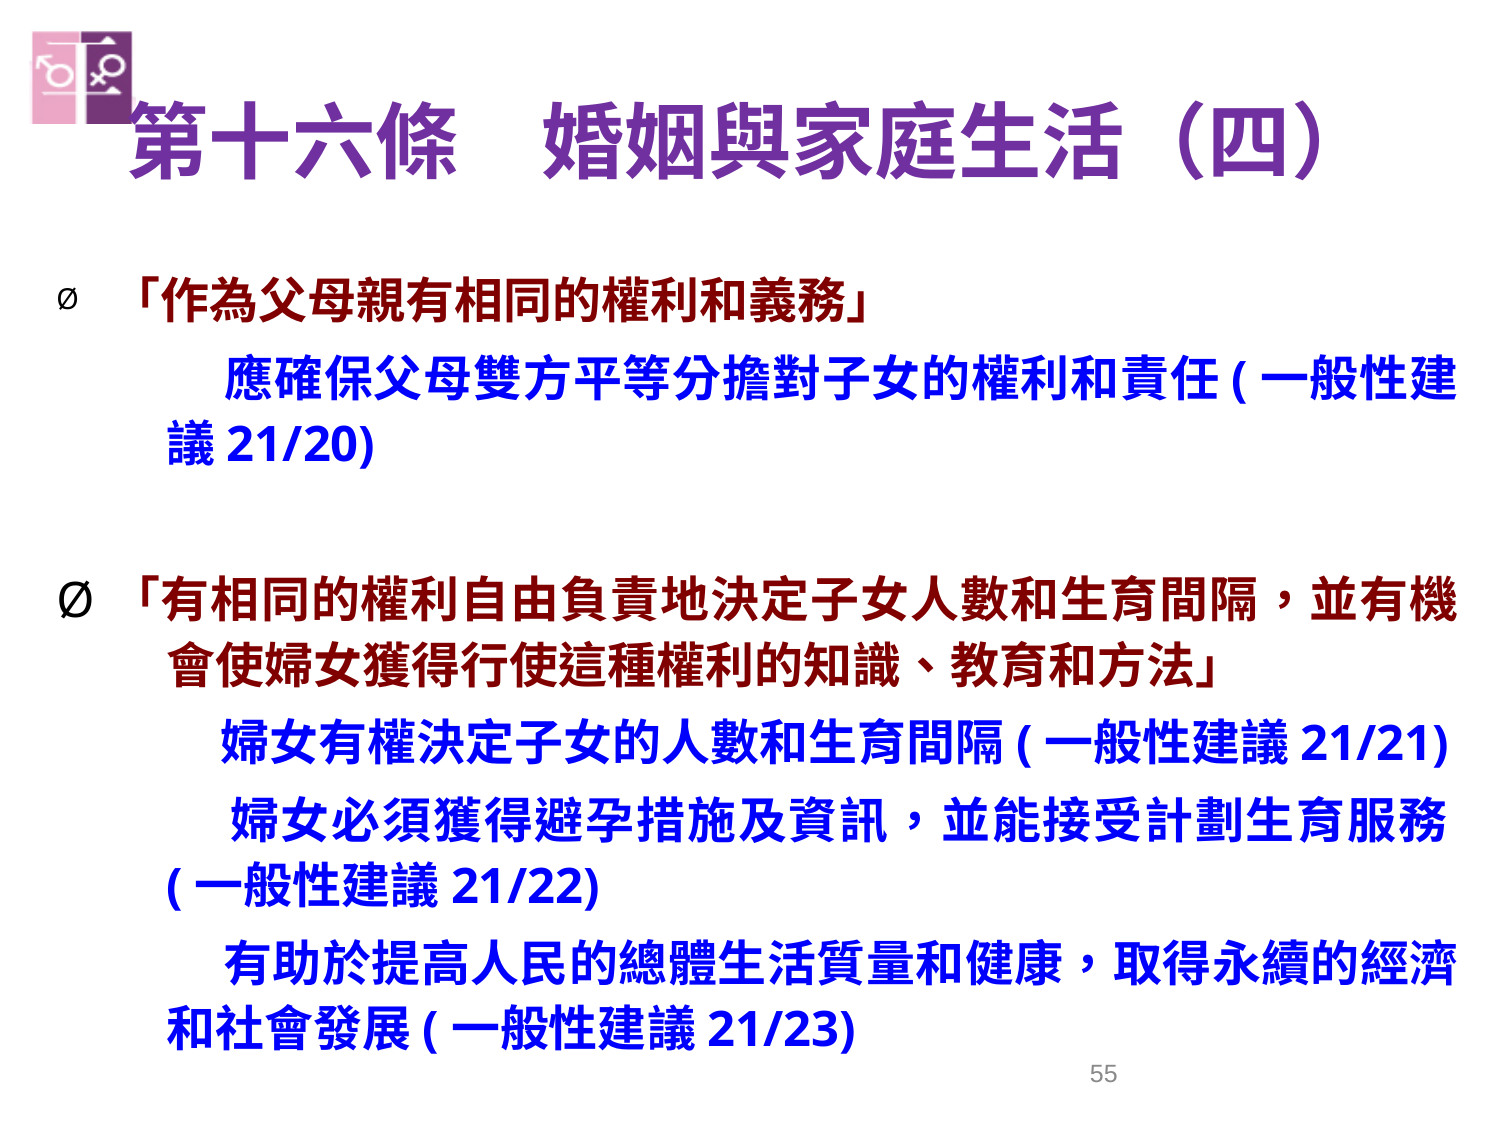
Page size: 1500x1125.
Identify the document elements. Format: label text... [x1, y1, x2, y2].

list 「作為父母親有相同的權利和義務」 應確保父母雙方平等分擔對子女的權利和責任(一般性建議21/20) 「有相同的權利自由負責地決定子女人數和生育間隔，並有機會使婦女獲得行使這種權利的知識、教育和方法」 婦女有權決定子女的人數和生育間隔(一般性建議21/21) 婦女必須獲得避孕措施及資訊，並能接受計劃生育服務(一般性建議21/22) 有助於提高人民的總體生活質量和健康，取得永續的經濟和社會發展(一般性建議21/23) [41, 255, 1474, 1083]
text_box 55 [1074, 1042, 1426, 1103]
title 第十六條 婚姻與家庭生活（四） [75, 45, 1426, 233]
